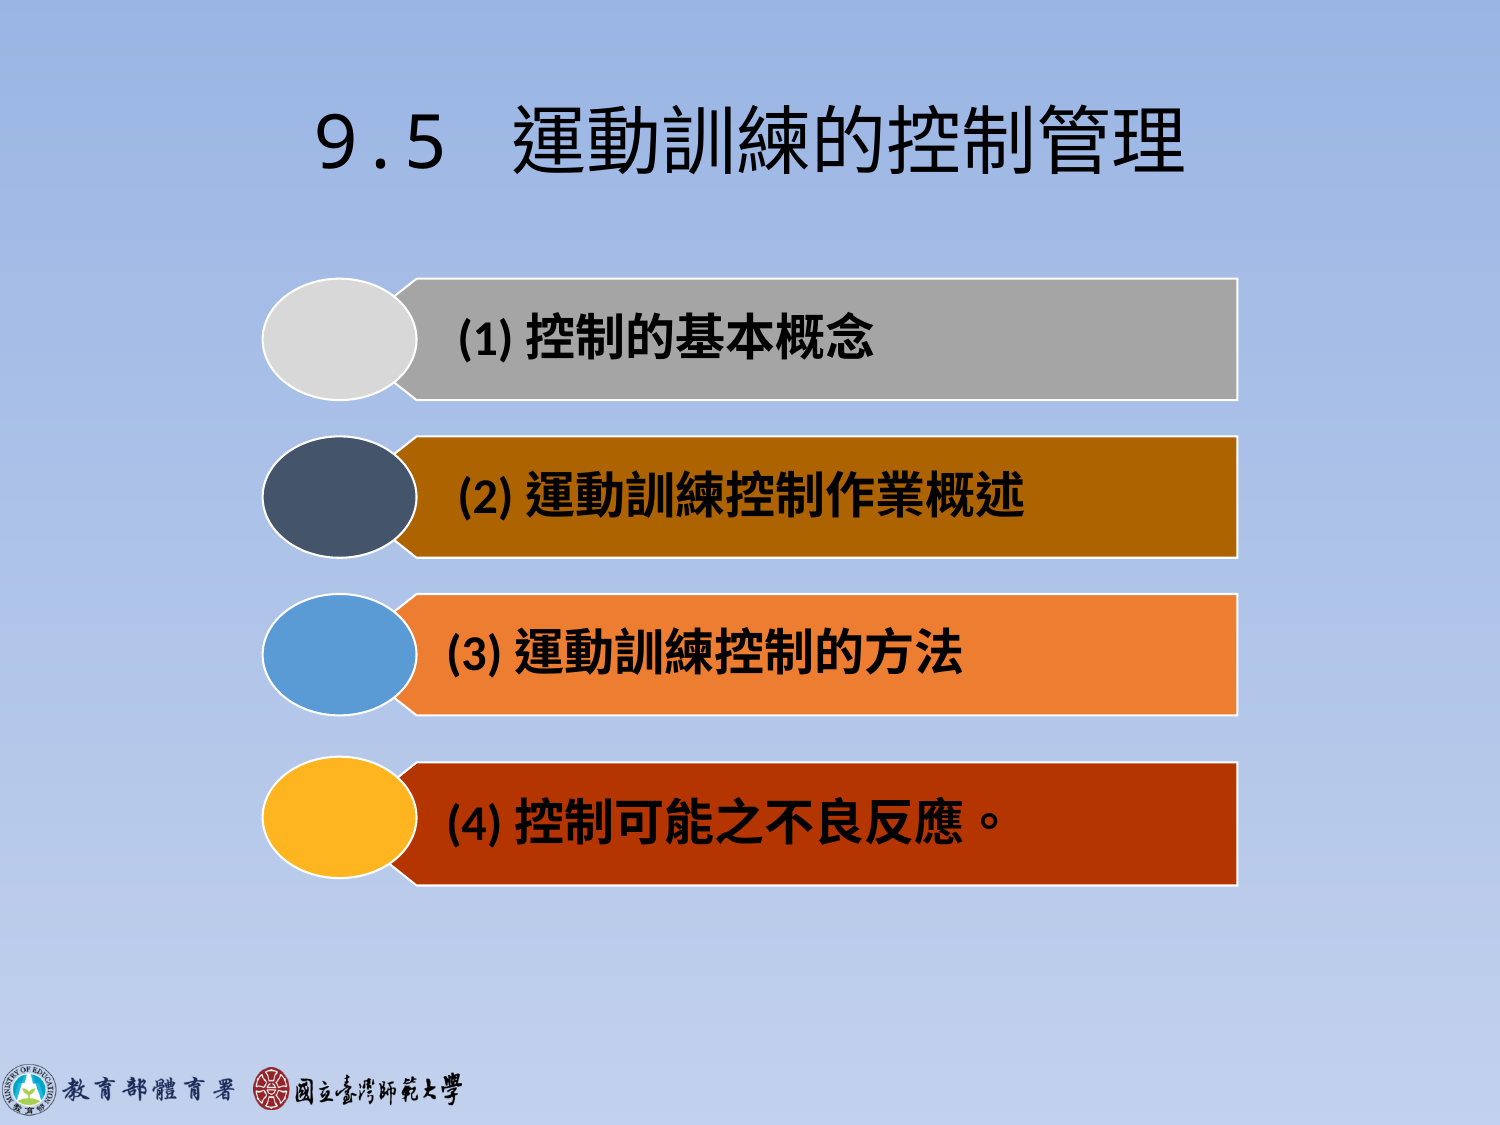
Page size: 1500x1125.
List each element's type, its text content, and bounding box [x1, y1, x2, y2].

text_box [262, 593, 417, 716]
text_box (4)控制可能之不良反應。 [389, 762, 1238, 886]
text_box [262, 278, 417, 401]
text_box (1)控制的基本概念 [394, 278, 1238, 401]
text_box (2)運動訓練控制作業概述 [394, 436, 1238, 558]
text_box (3)運動訓練控制的方法 [394, 593, 1238, 716]
text_box [262, 436, 417, 558]
text_box [262, 756, 417, 879]
title 9.5 運動訓練的控制管理 [75, 45, 1426, 233]
